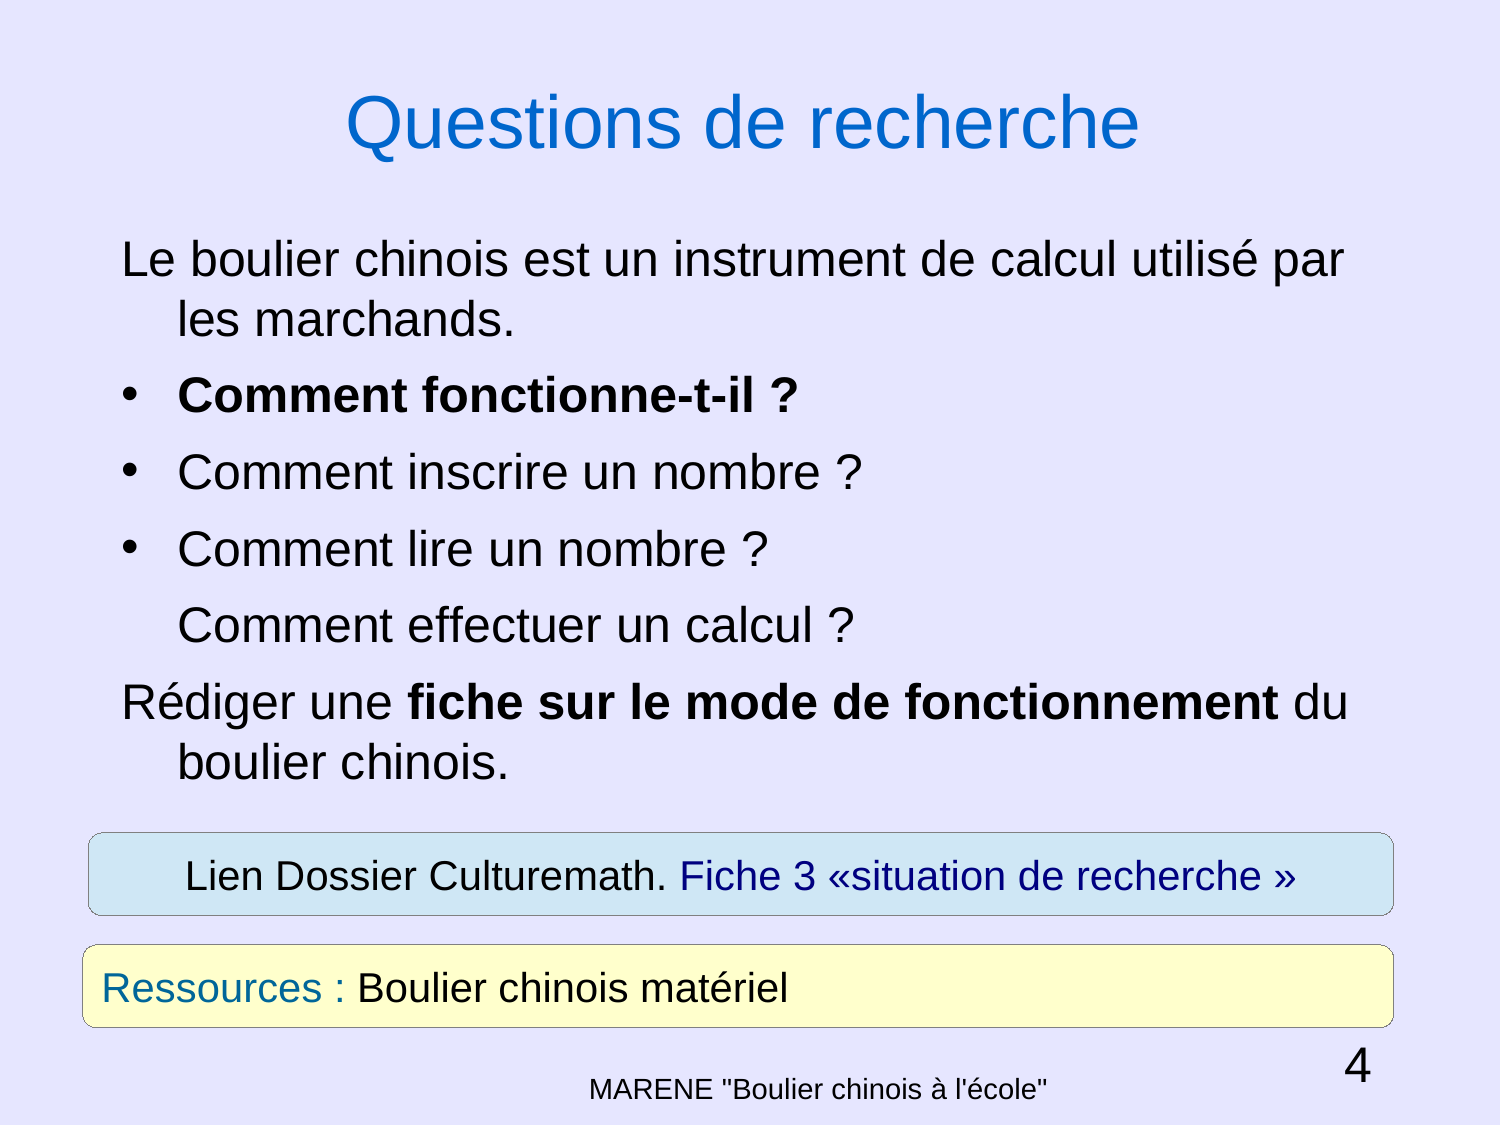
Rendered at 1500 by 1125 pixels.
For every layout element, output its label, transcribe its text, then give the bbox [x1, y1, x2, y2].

text_box Ressources : Boulier chinois matériel [82, 944, 1394, 1028]
title Questions de recherche [106, 25, 1382, 213]
text_box Lien Dossier Culturemath. Fiche 3 «situation de recherche » [88, 832, 1394, 916]
list Le boulier chinois est un instrument de calcul utilisé par les marchands. Comment fonctionne-t-il ? Comment inscrire un nombre ? Comment lire un nombre ? Comment effectuer un calcul ? Rédiger une fiche sur le mode de fonctionnement du boulier chinois. [106, 218, 1382, 832]
